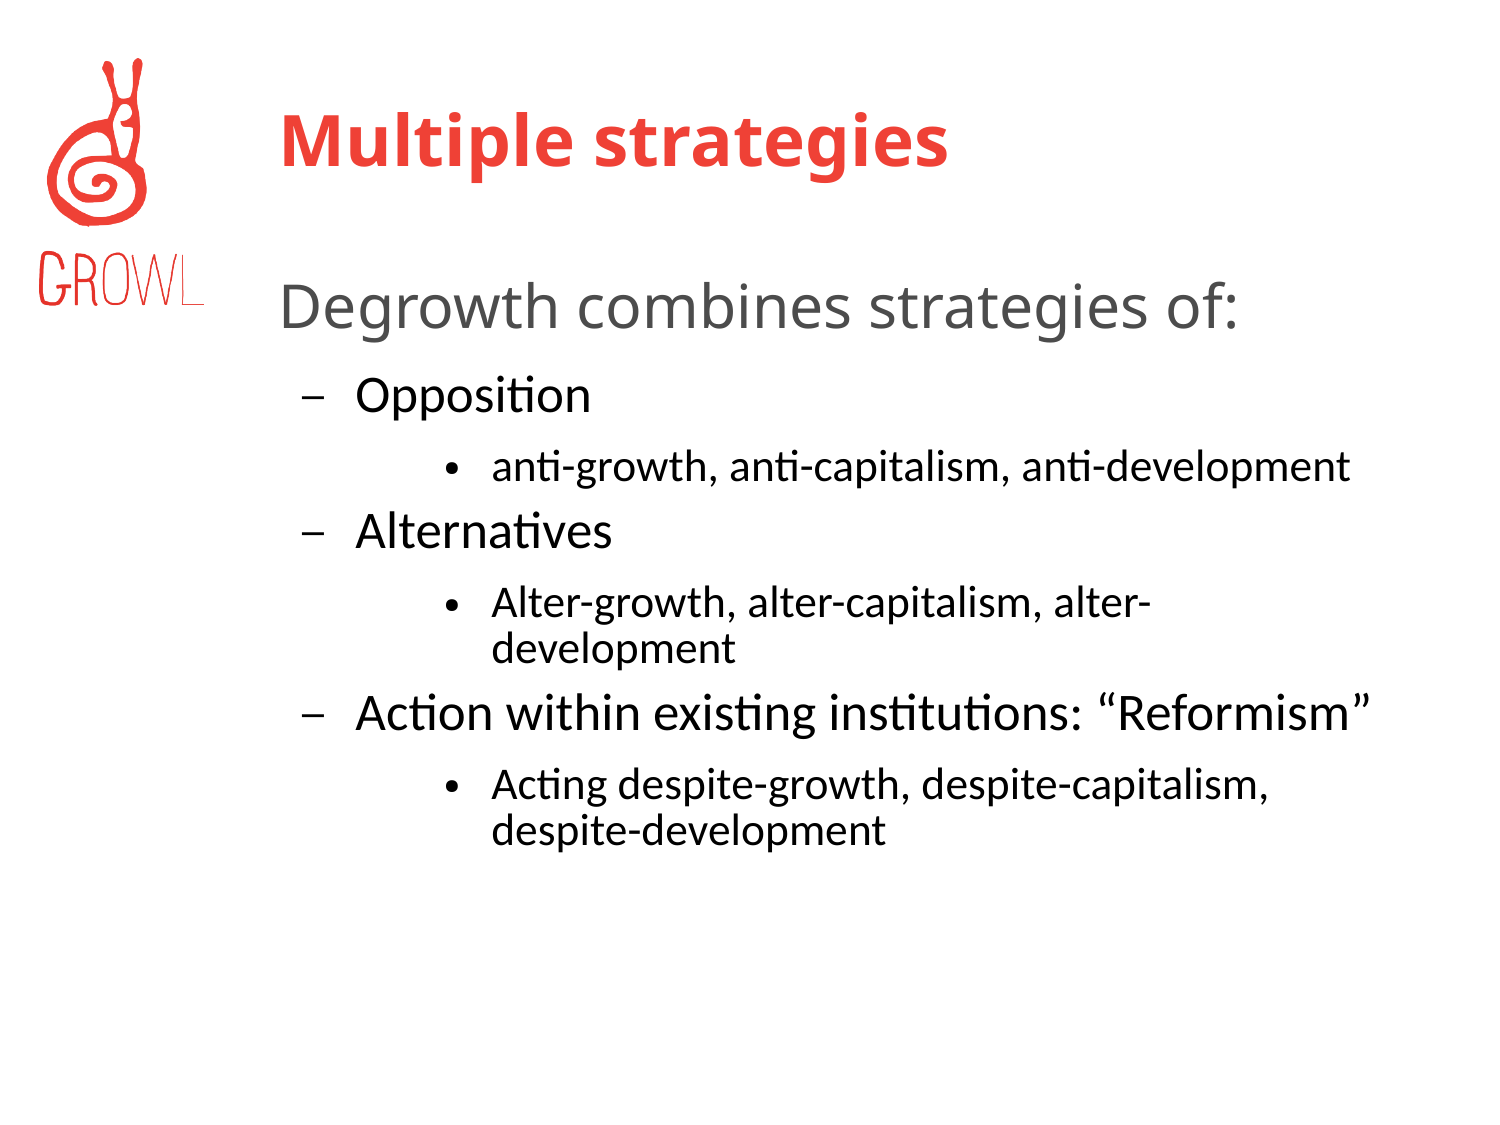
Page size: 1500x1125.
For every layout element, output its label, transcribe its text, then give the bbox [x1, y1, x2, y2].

list Degrowth combines strategies of: Opposition anti-growth, anti-capitalism, anti-development Alternatives Alter-growth, alter-capitalism, alter-development Action within existing institutions: “Reformism” Acting despite-growth, despite-capitalism, despite-development [278, 263, 1395, 916]
picture [39, 58, 204, 306]
title Multiple strategies [278, 98, 1425, 179]
